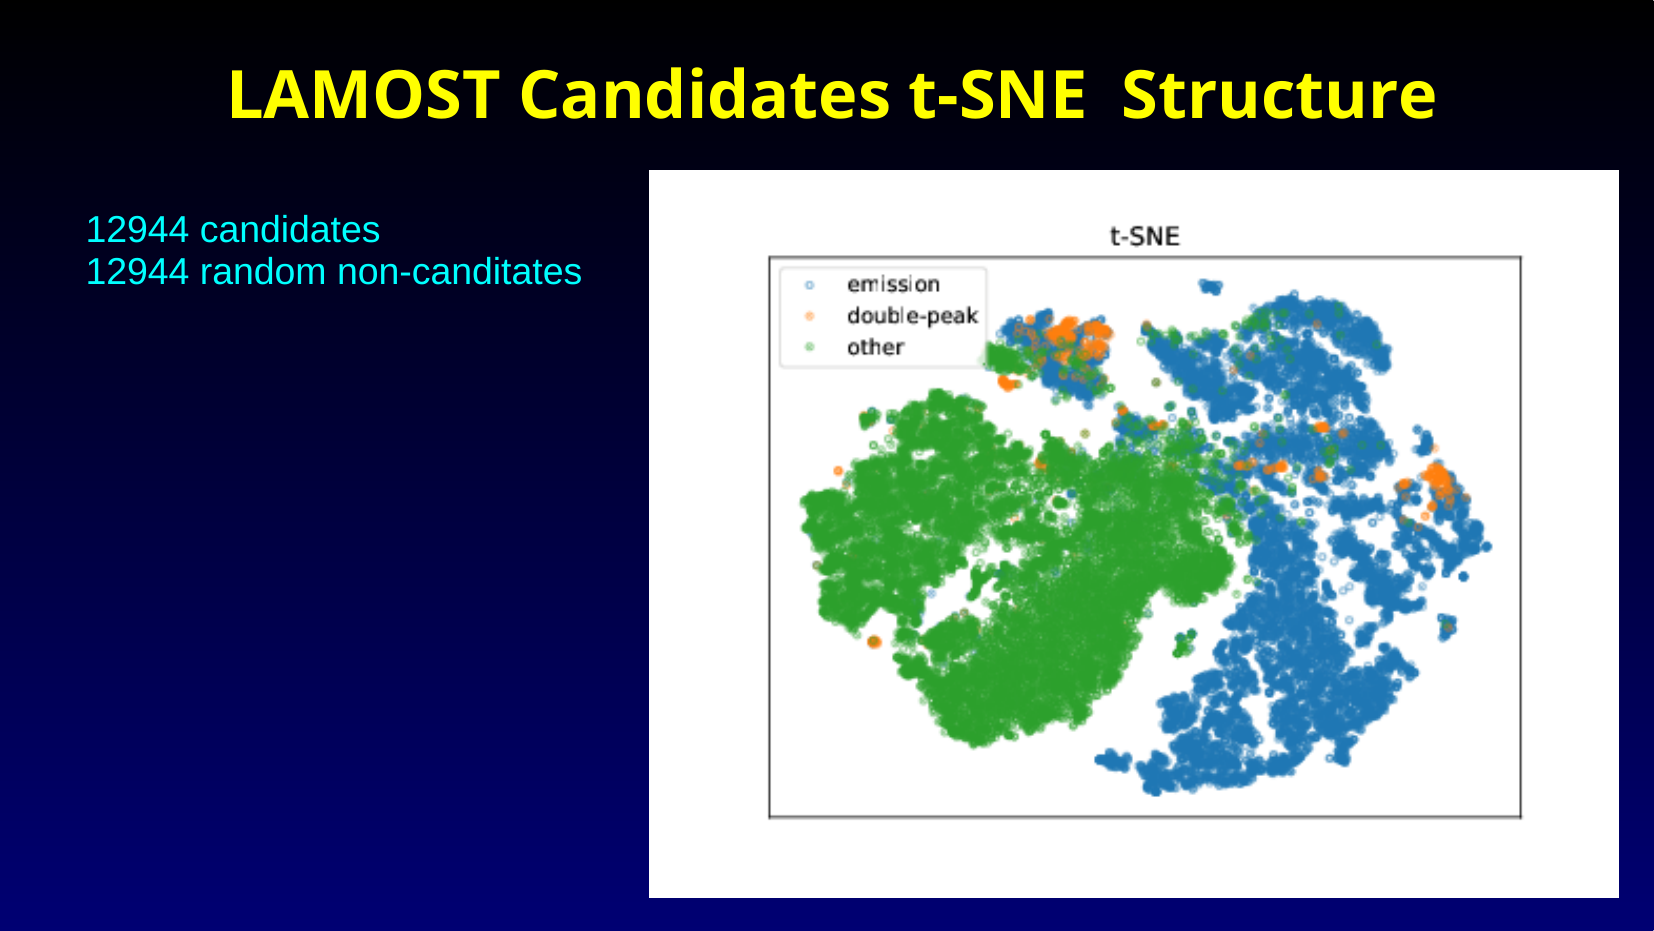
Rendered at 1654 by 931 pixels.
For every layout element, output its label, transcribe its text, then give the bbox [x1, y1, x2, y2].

picture [649, 170, 1619, 898]
text_box 12944 candidates 12944 random non-canditates [70, 200, 626, 308]
title LAMOST Candidates t-SNE Structure [118, 11, 1565, 174]
